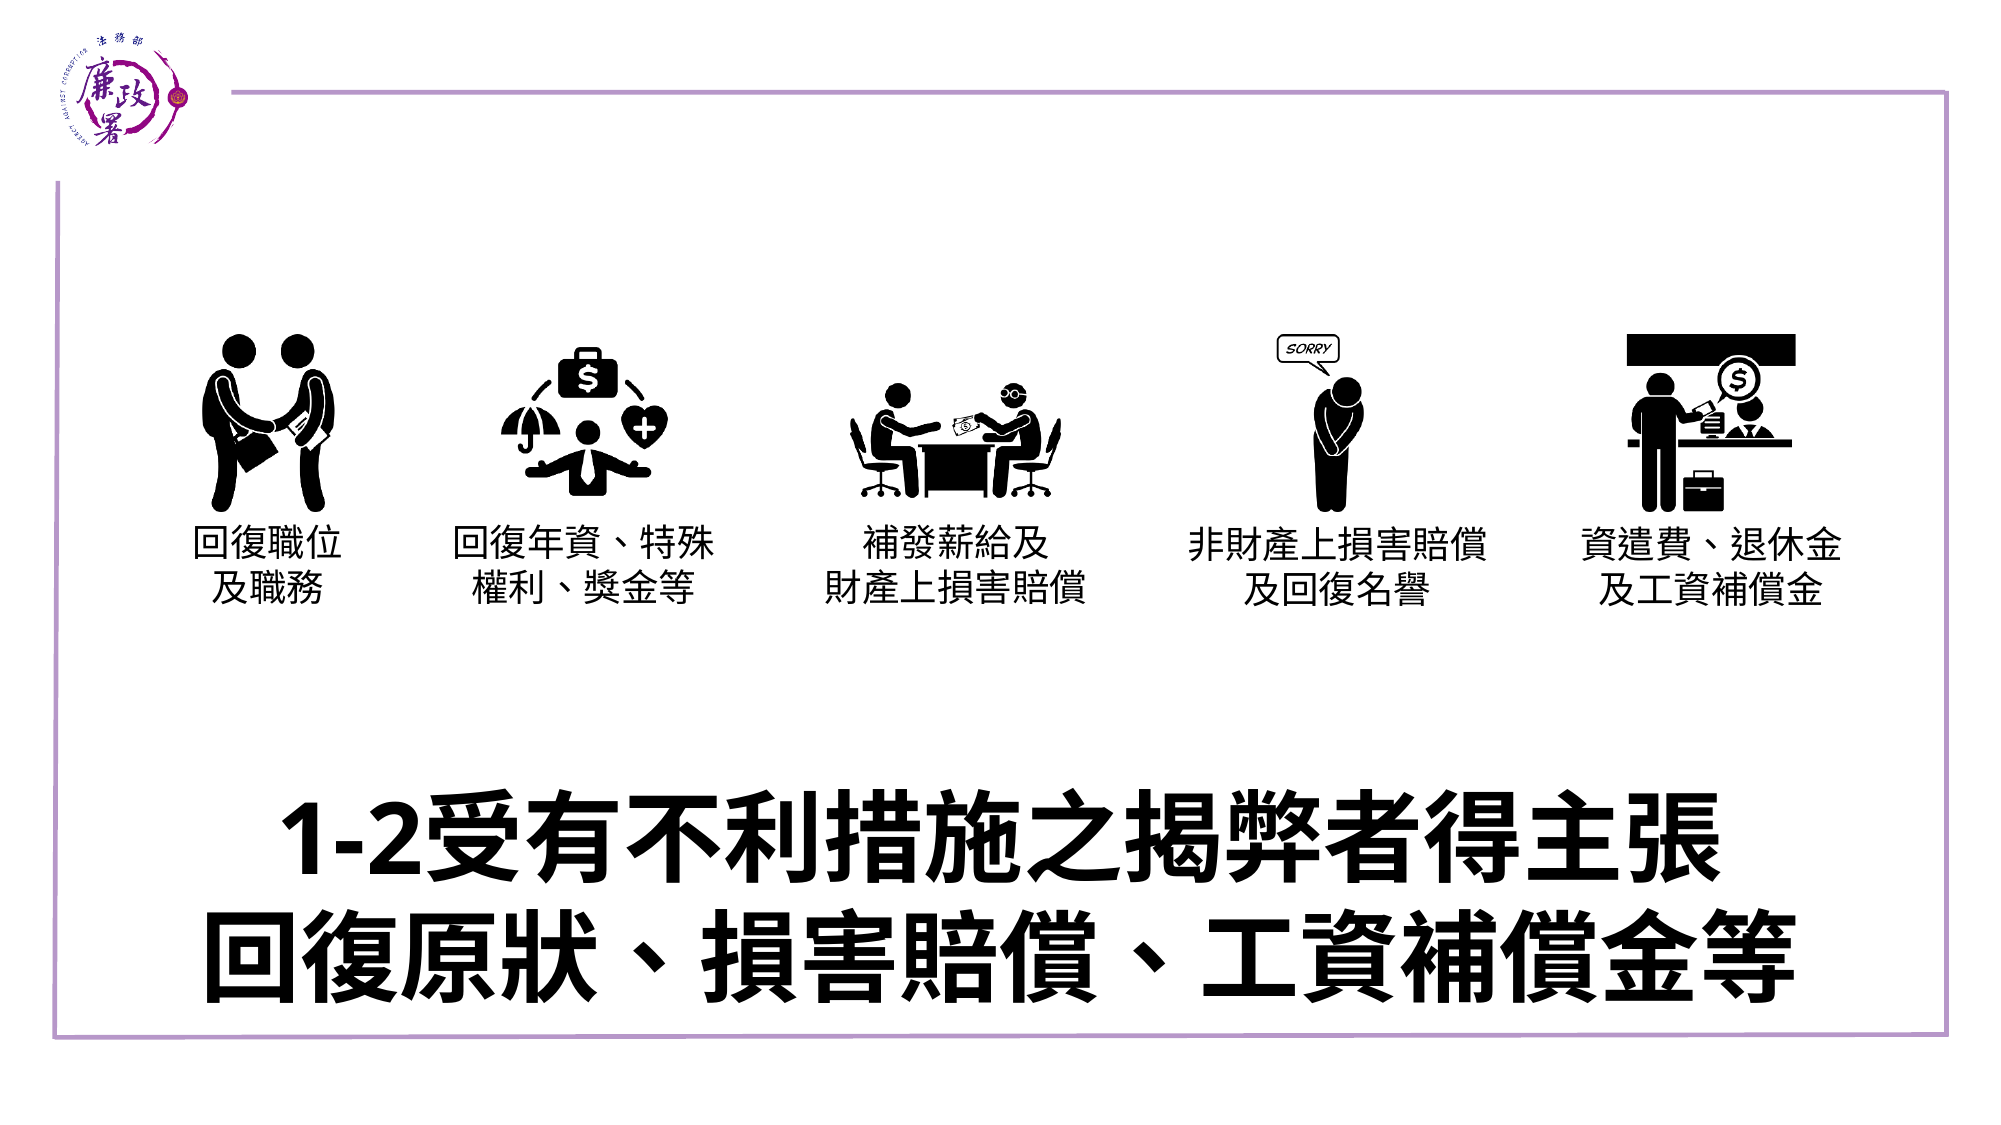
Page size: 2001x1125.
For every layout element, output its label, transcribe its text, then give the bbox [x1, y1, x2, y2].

text_box 1-2受有不利措施之揭弊者得主張 回復原狀、損害賠償、工資補償金等 [185, 767, 1815, 1023]
picture [1622, 334, 1800, 512]
picture [850, 335, 1061, 545]
picture [1231, 334, 1409, 512]
text_box 資遣費、退休金 及工資補償金 [1565, 513, 1858, 619]
picture [495, 332, 673, 510]
text_box 補發薪給及 財產上損害賠償 [809, 511, 1103, 617]
picture [179, 334, 357, 511]
text_box 非財產上損害賠償 及回復名譽 [1172, 513, 1503, 619]
text_box 回復年資、特殊 權利、獎金等 [437, 511, 730, 617]
text_box 回復職位 及職務 [177, 511, 358, 617]
picture [60, 32, 188, 146]
